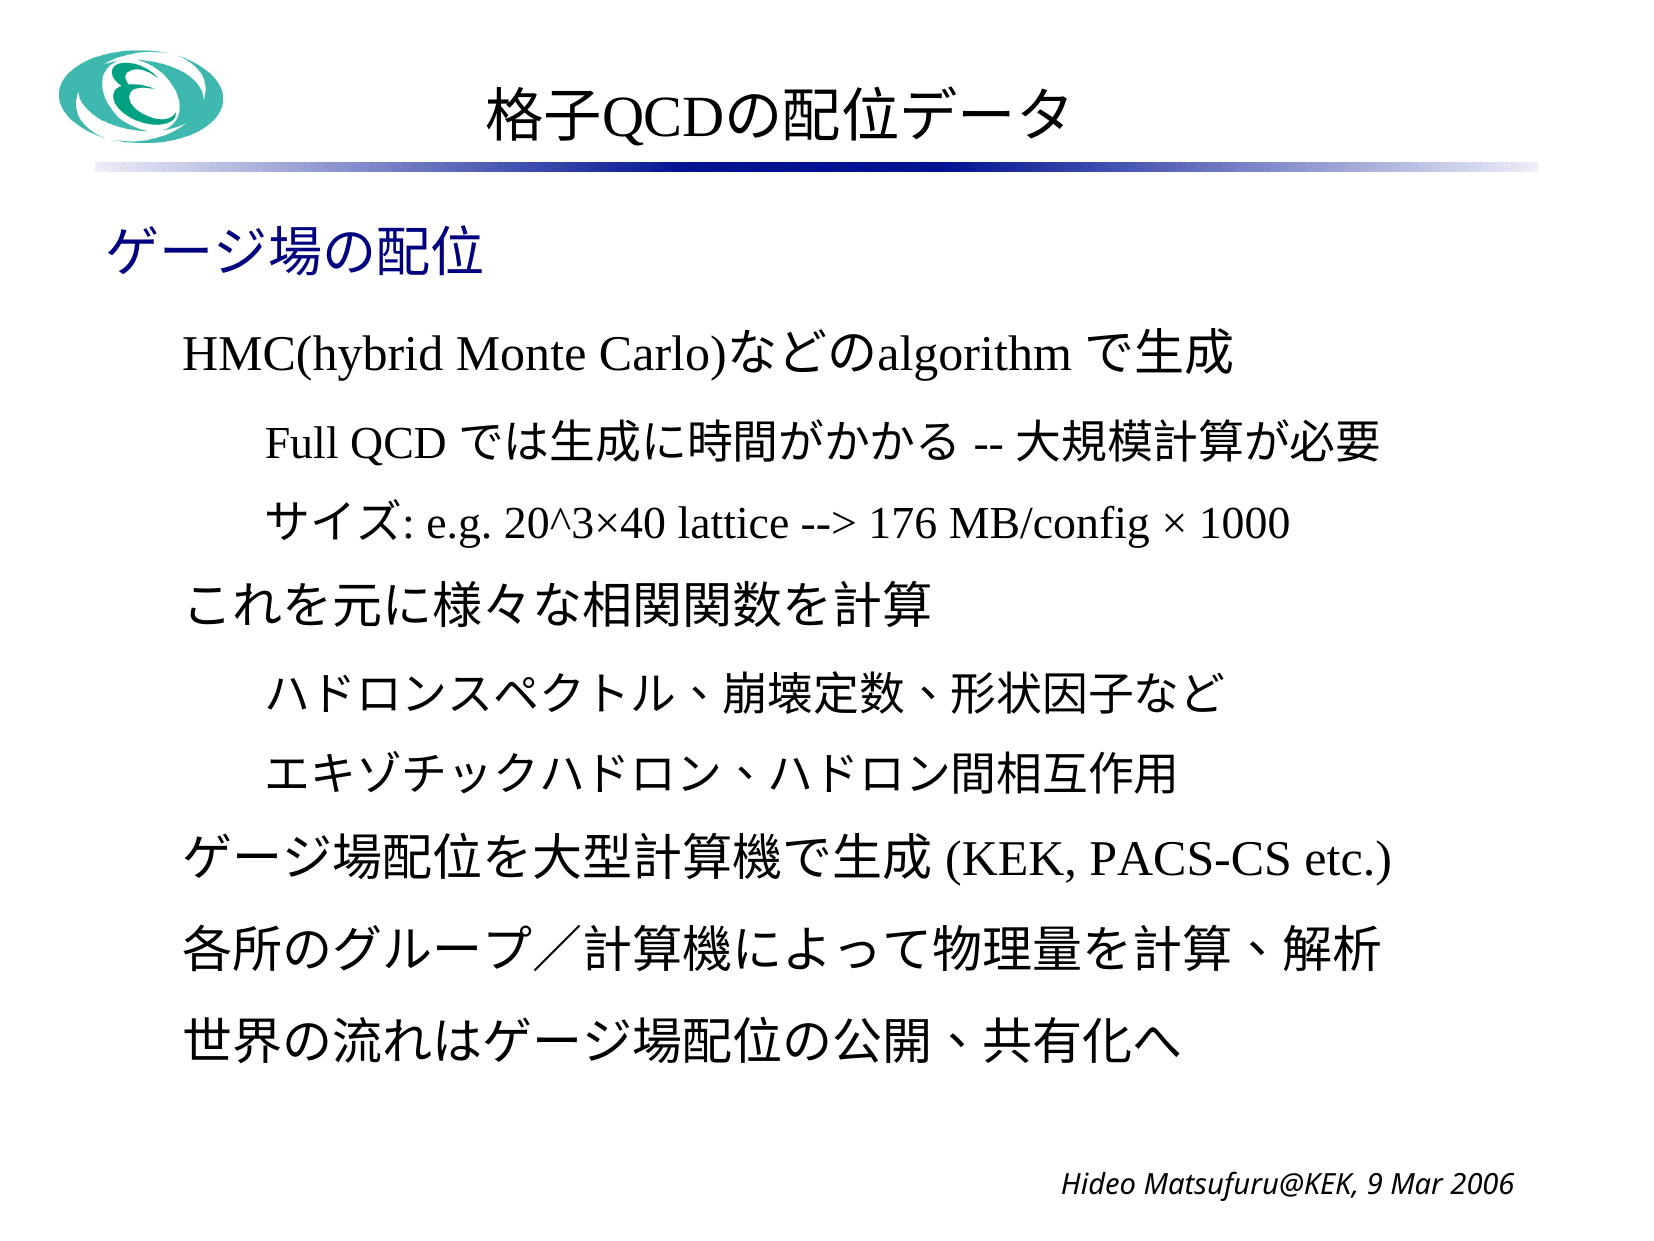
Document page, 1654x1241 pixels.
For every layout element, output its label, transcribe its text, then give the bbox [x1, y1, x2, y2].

picture [95, 162, 1538, 172]
list ゲージ場の配位 HMC(hybrid Monte Carlo)などのalgorithm で生成 Full QCD では生成に時間がかかる -- 大規模計算が必要 サイズ: e.g. 20^3×40 lattice --> 176 MB/config × 1000 これを元に様々な相関関数を計算 ハドロンスペクトル、崩壊定数、形状因子など エキゾチックハドロン、ハドロン間相互作用 ゲージ場配位を大型計算機で生成 (KEK, PACS-CS etc.) 各所のグループ／計算機によって物理量を計算、解析 世界の流れはゲージ場配位の公開、共有化へ [87, 213, 1588, 1125]
picture [52, 41, 230, 152]
title 格子QCDの配位データ [150, 61, 1410, 168]
